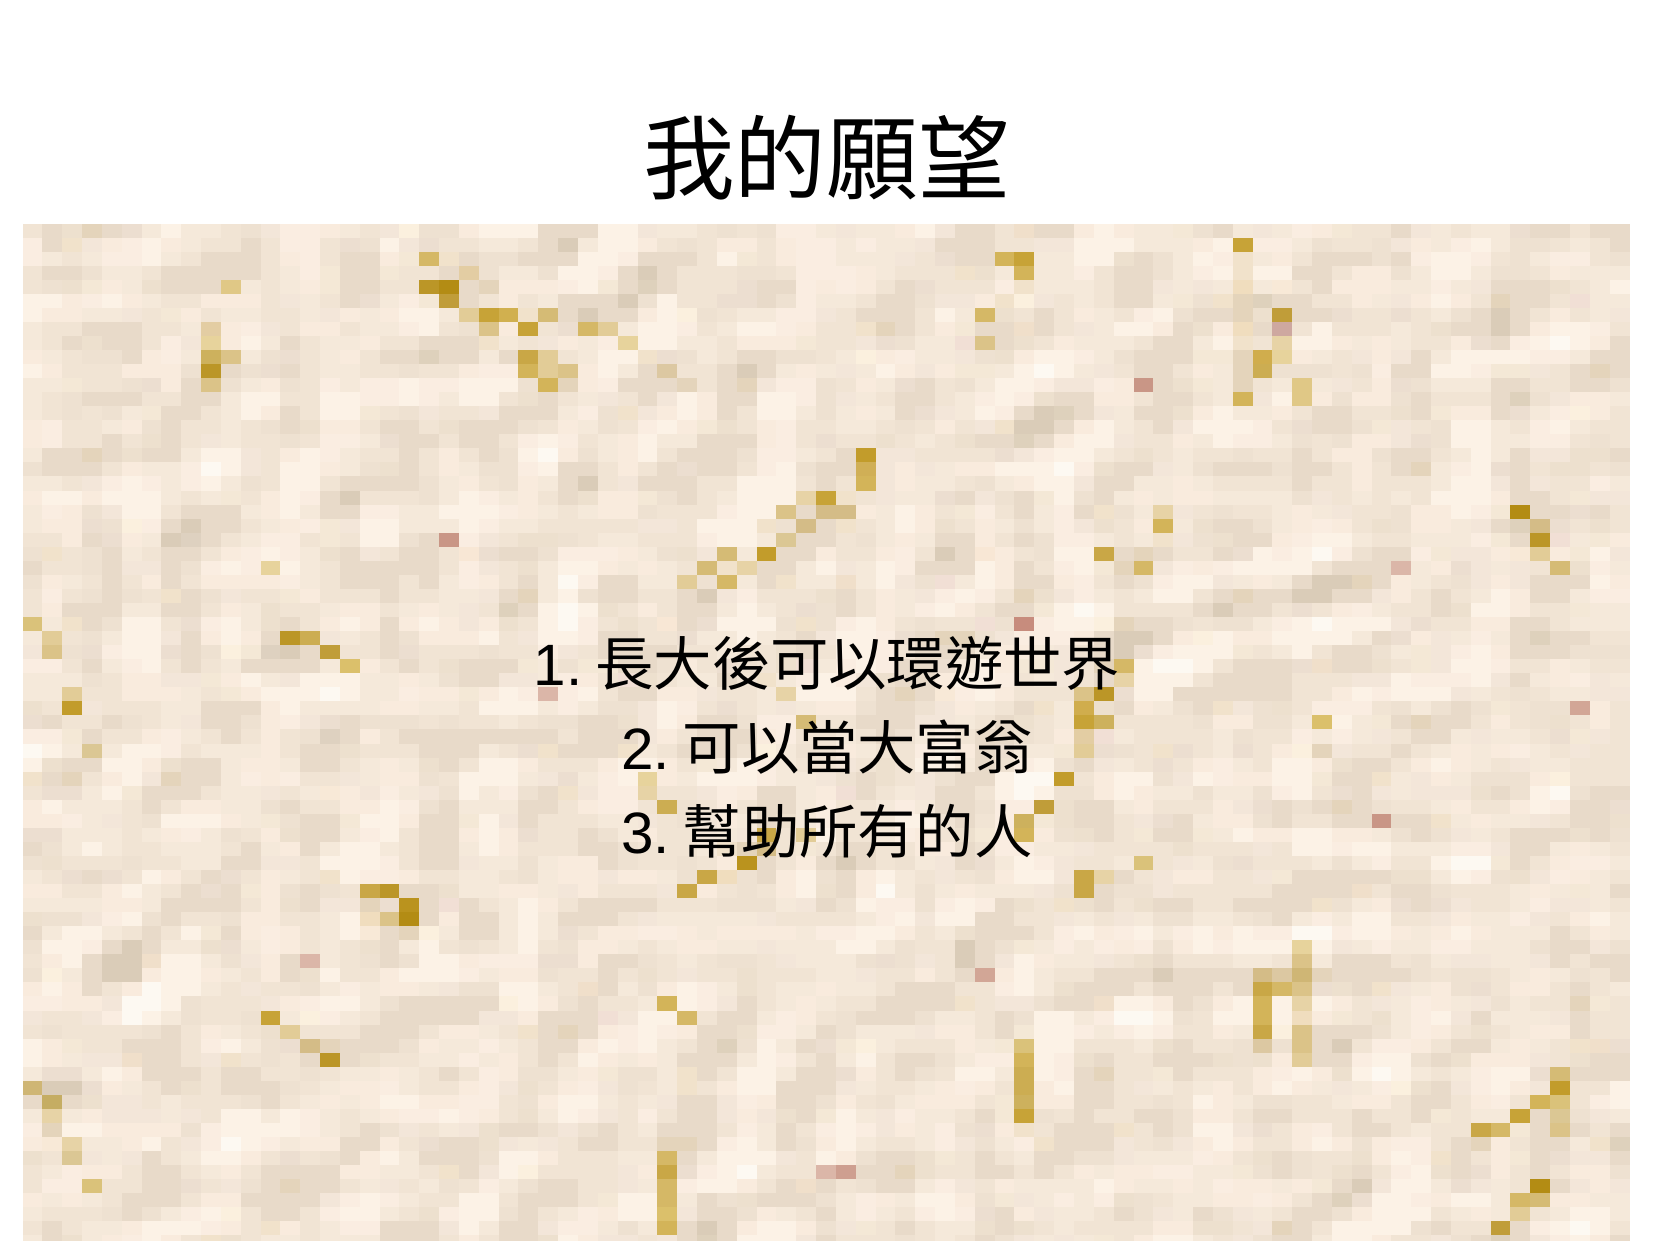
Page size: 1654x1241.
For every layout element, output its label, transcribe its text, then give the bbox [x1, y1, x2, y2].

title 我的願望 [82, 49, 1571, 224]
picture [23, 224, 1630, 1241]
